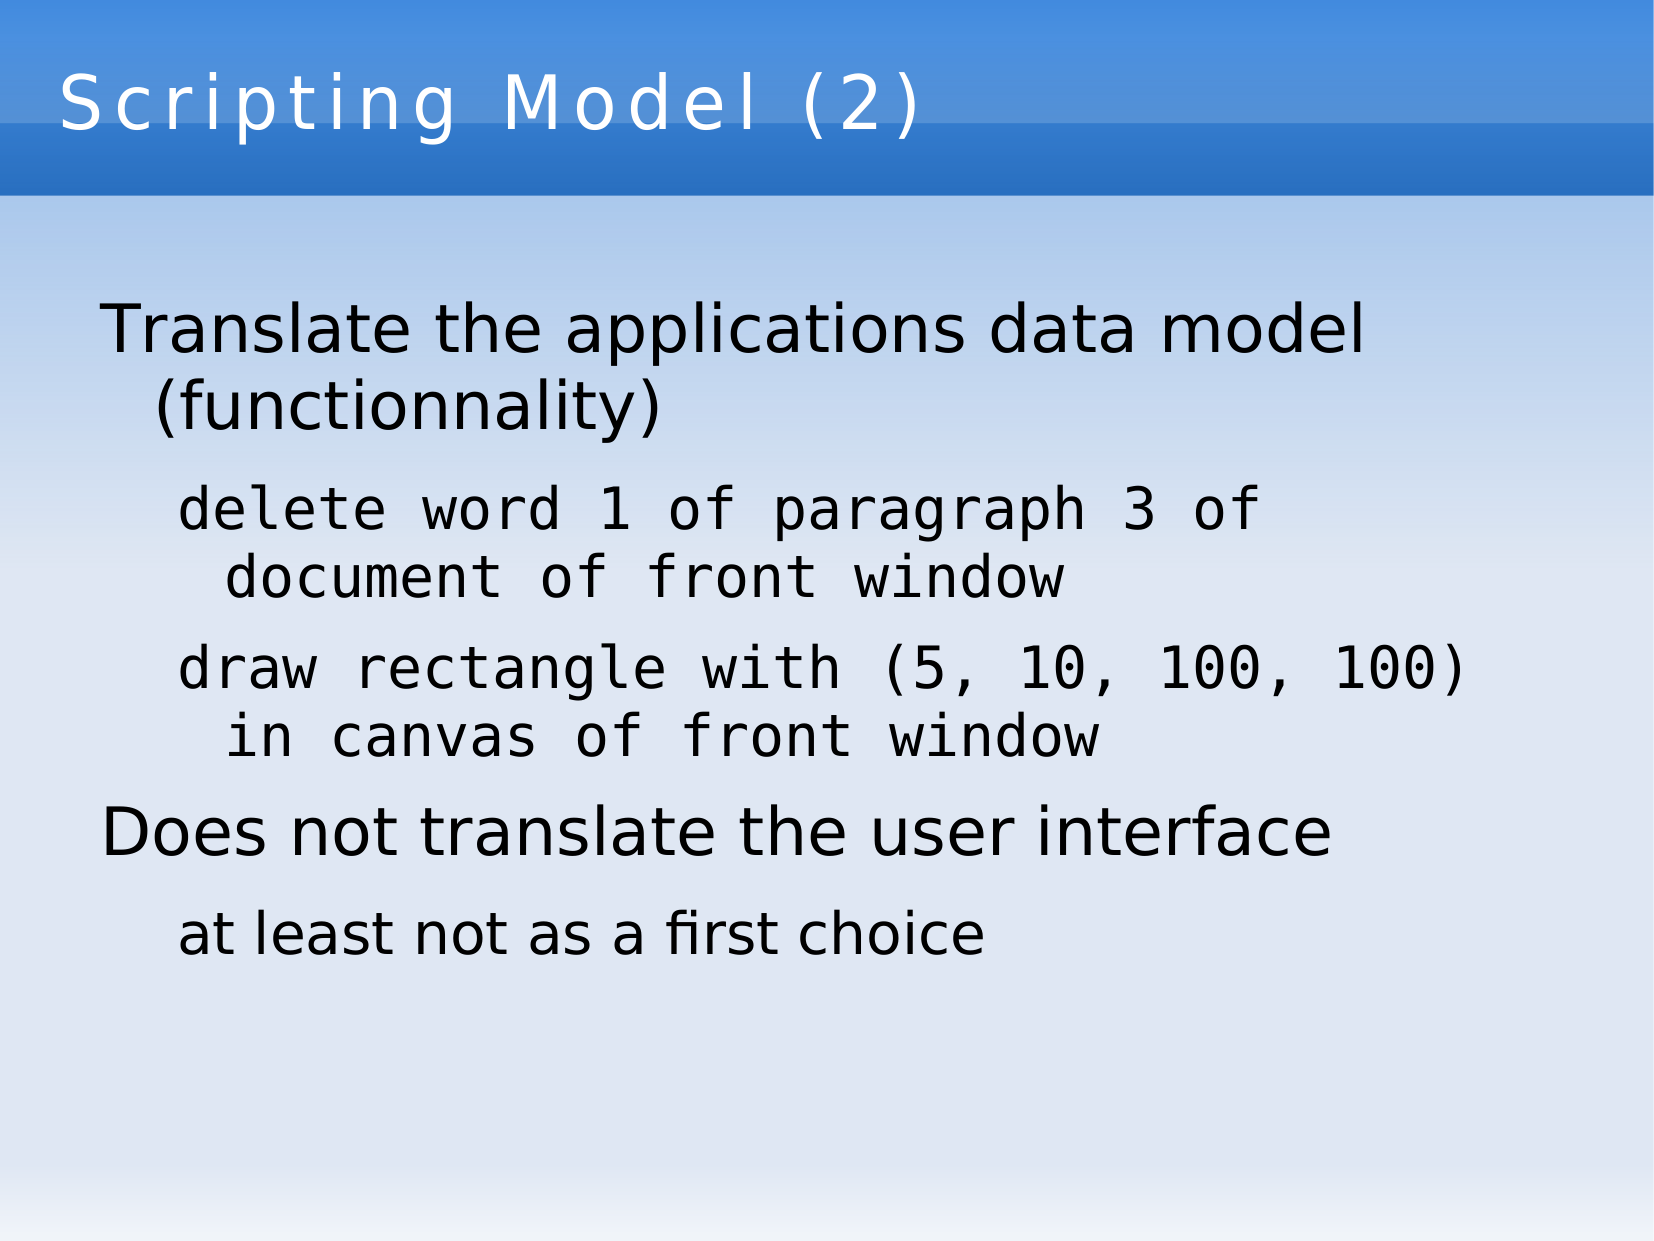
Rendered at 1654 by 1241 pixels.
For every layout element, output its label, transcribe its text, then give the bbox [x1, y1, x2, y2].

title Scripting Model (2) [59, 29, 1270, 178]
list Translate the applications data model (functionnality) delete word 1 of paragraph 3 of document of front window draw rectangle with (5, 10, 100, 100) in canvas of front window Does not translate the user interface at least not as a first choice [82, 290, 1571, 1109]
picture [0, 0, 1654, 1241]
